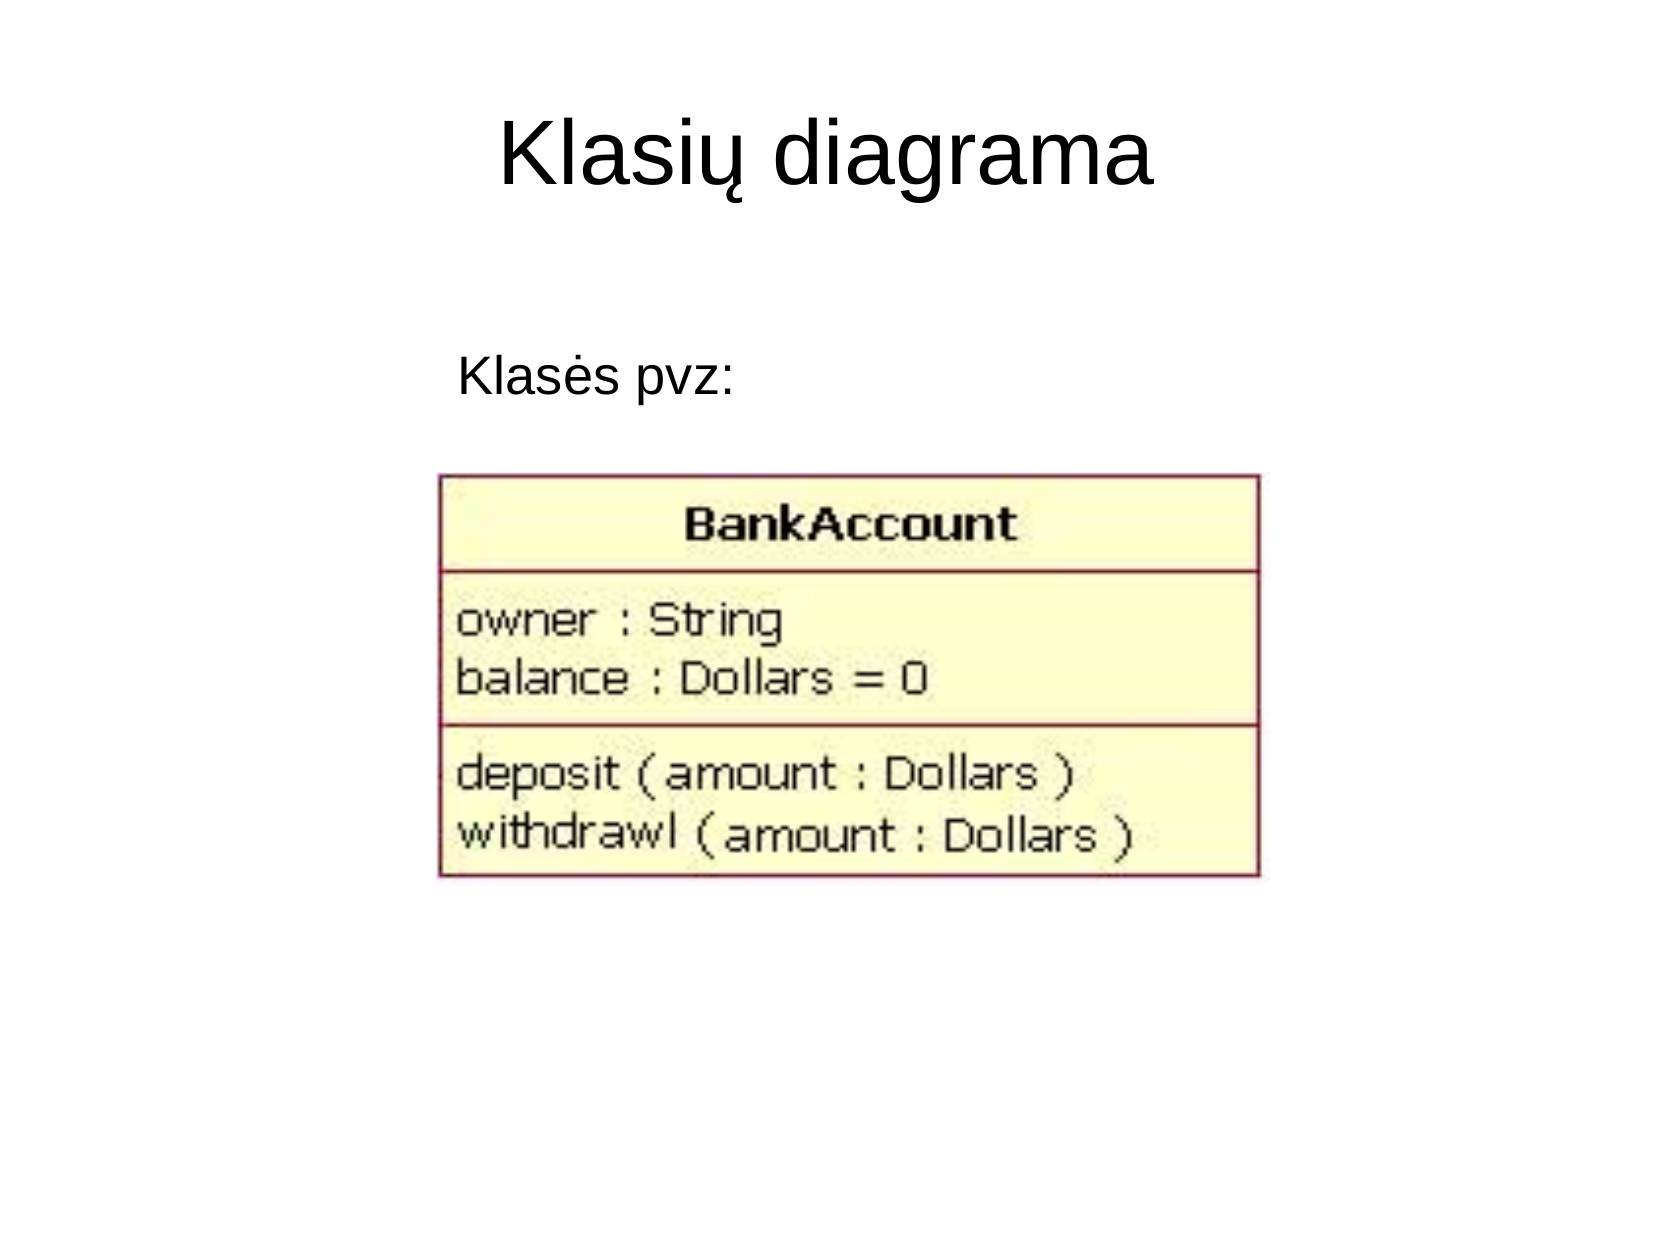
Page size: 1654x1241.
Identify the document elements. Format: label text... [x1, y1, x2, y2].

picture [436, 472, 1270, 886]
title Klasių diagrama [82, 56, 1571, 250]
text_box Klasės pvz: [442, 338, 945, 414]
